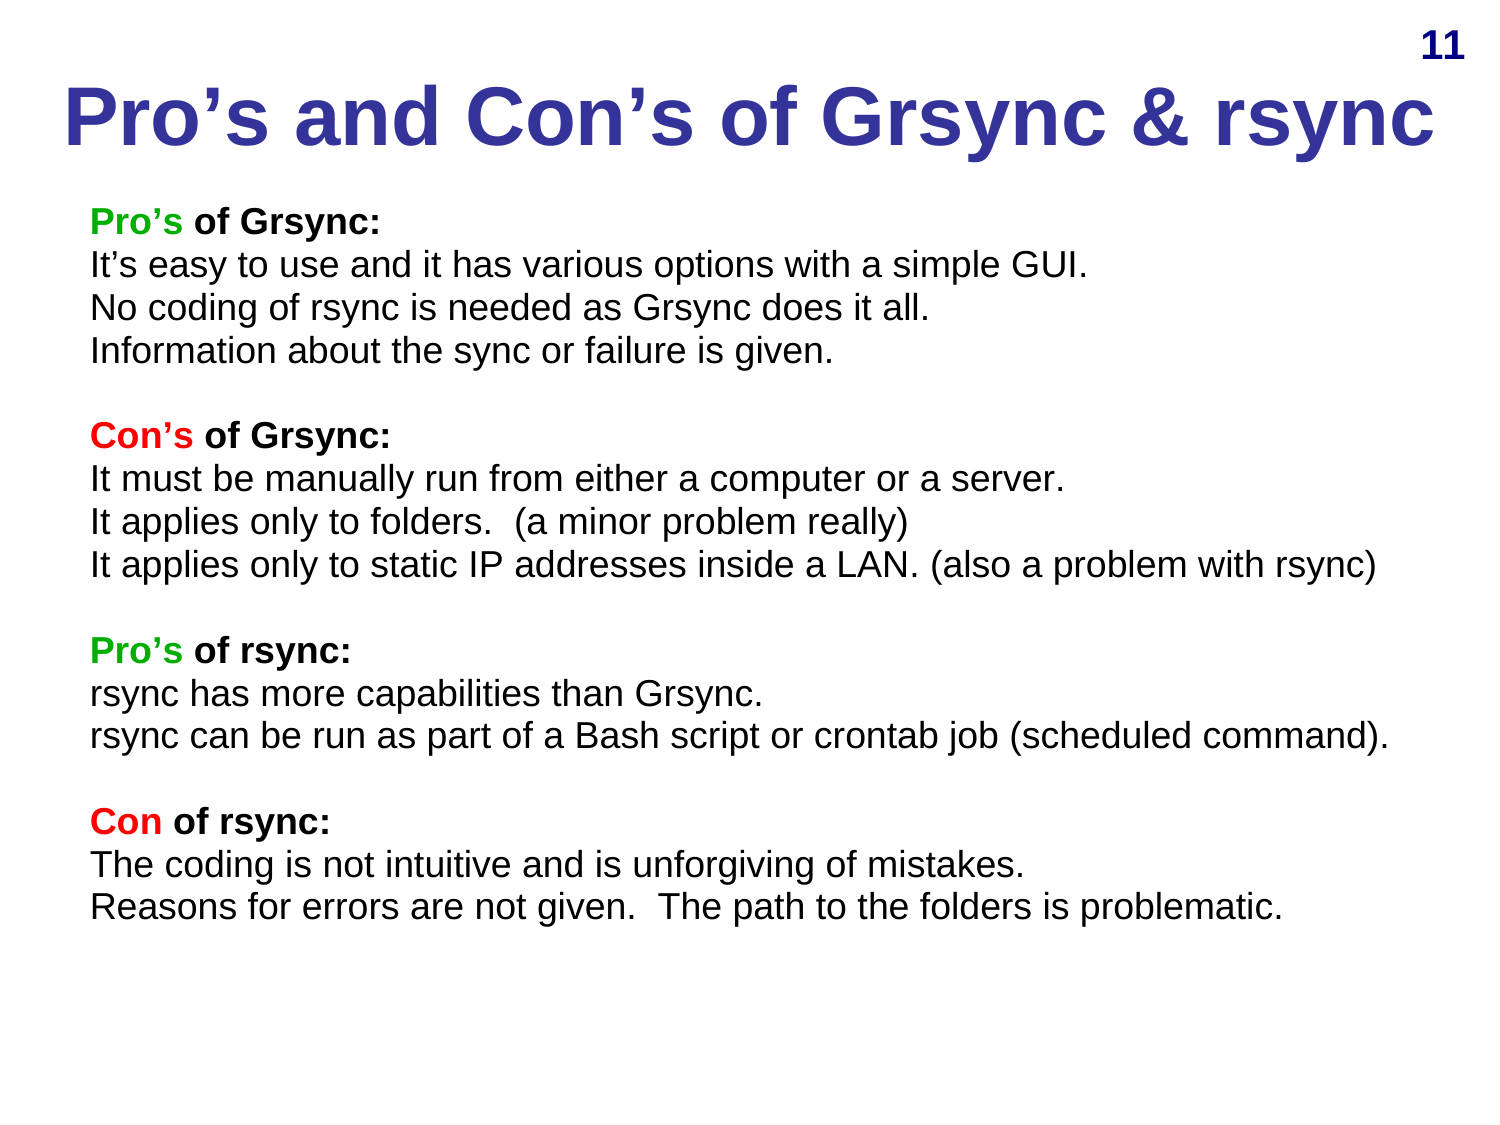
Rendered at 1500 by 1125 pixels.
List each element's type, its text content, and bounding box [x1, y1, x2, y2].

title Pro’s and Con’s of Grsync & rsync [37, 45, 1463, 188]
list Pro’s of Grsync: It’s easy to use and it has various options with a simple GUI. No coding of rsync is needed as Grsync does it all. Information about the sync or failure is given. Con’s of Grsync: It must be manually run from either a computer or a server. It applies only to folders. (a minor problem really) It applies only to static IP addresses inside a LAN. (also a problem with rsync) Pro’s of rsync: rsync has more capabilities than Grsync. rsync can be run as part of a Bash script or crontab job (scheduled command). Con of rsync: The coding is not intuitive and is unforgiving of mistakes. Reasons for errors are not given. The path to the folders is problematic. [75, 200, 1426, 1091]
text_box 11 [1387, 10, 1500, 76]
